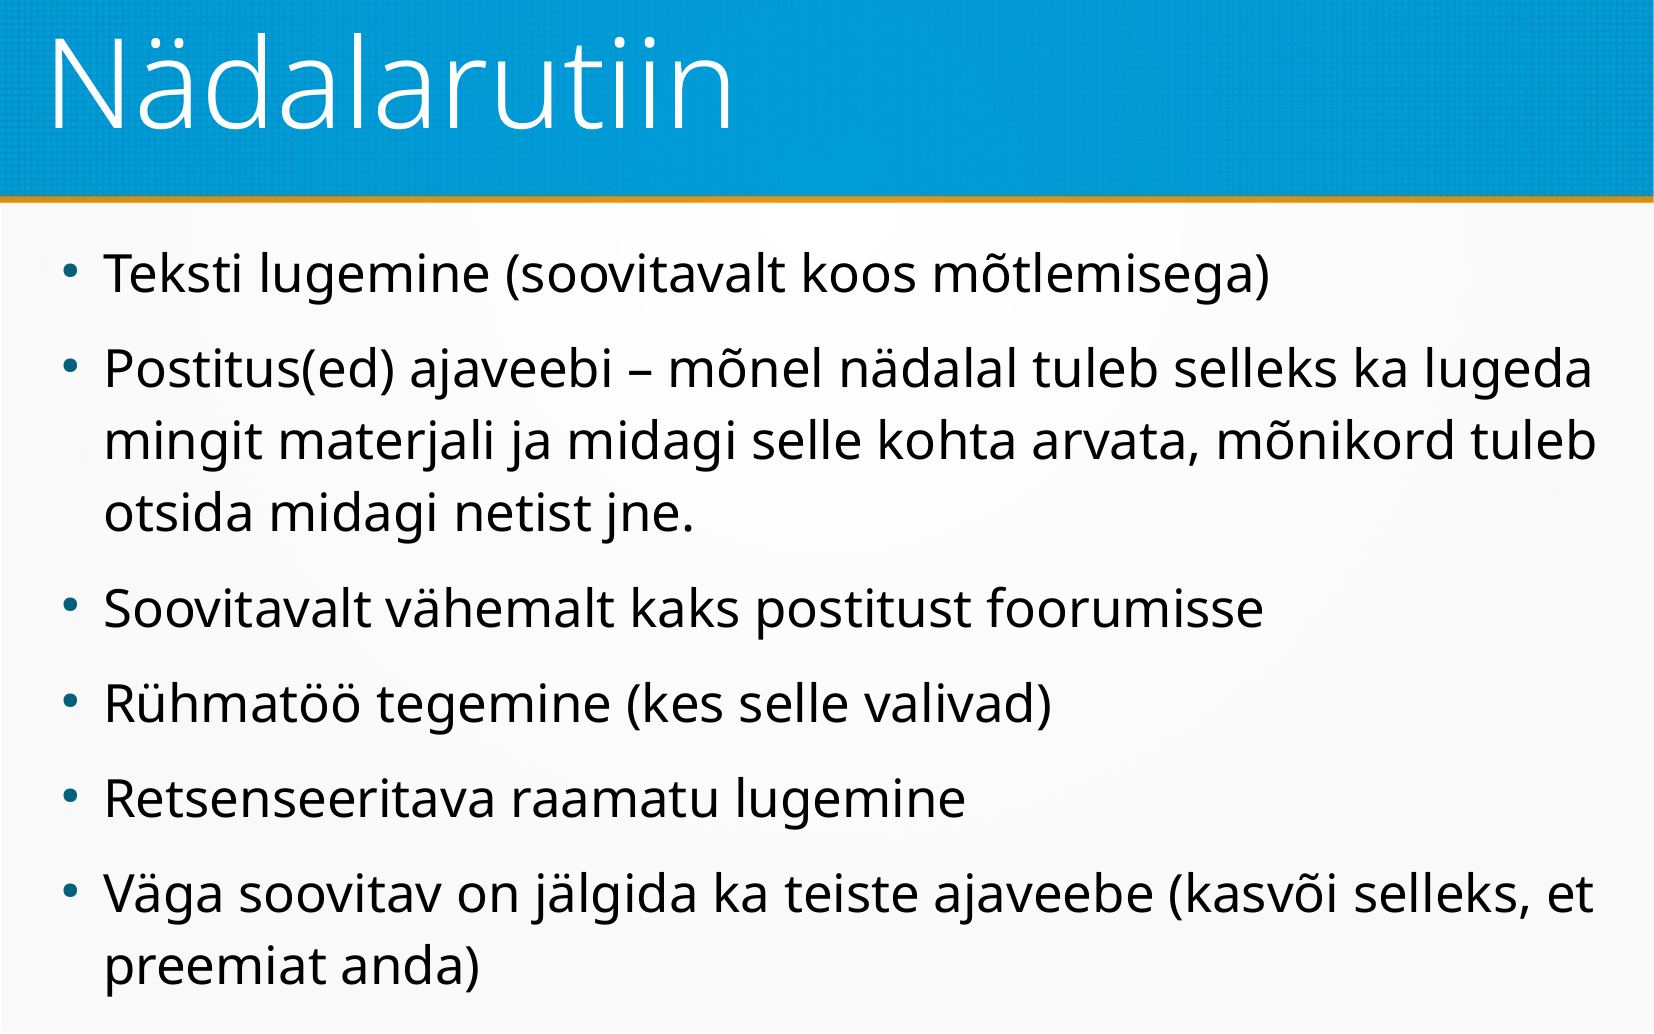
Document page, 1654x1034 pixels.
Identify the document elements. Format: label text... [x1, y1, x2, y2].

list Teksti lugemine (soovitavalt koos mõtlemisega) Postitus(ed) ajaveebi – mõnel nädalal tuleb selleks ka lugeda mingit materjali ja midagi selle kohta arvata, mõnikord tuleb otsida midagi netist jne. Soovitavalt vähemalt kaks postitust foorumisse Rühmatöö tegemine (kes selle valivad) Retsenseeritava raamatu lugemine Väga soovitav on jälgida ka teiste ajaveebe (kasvõi selleks, et preemiat anda) [47, 236, 1607, 1002]
title Nädalarutiin [43, 0, 1619, 166]
picture [0, 195, 1654, 1034]
